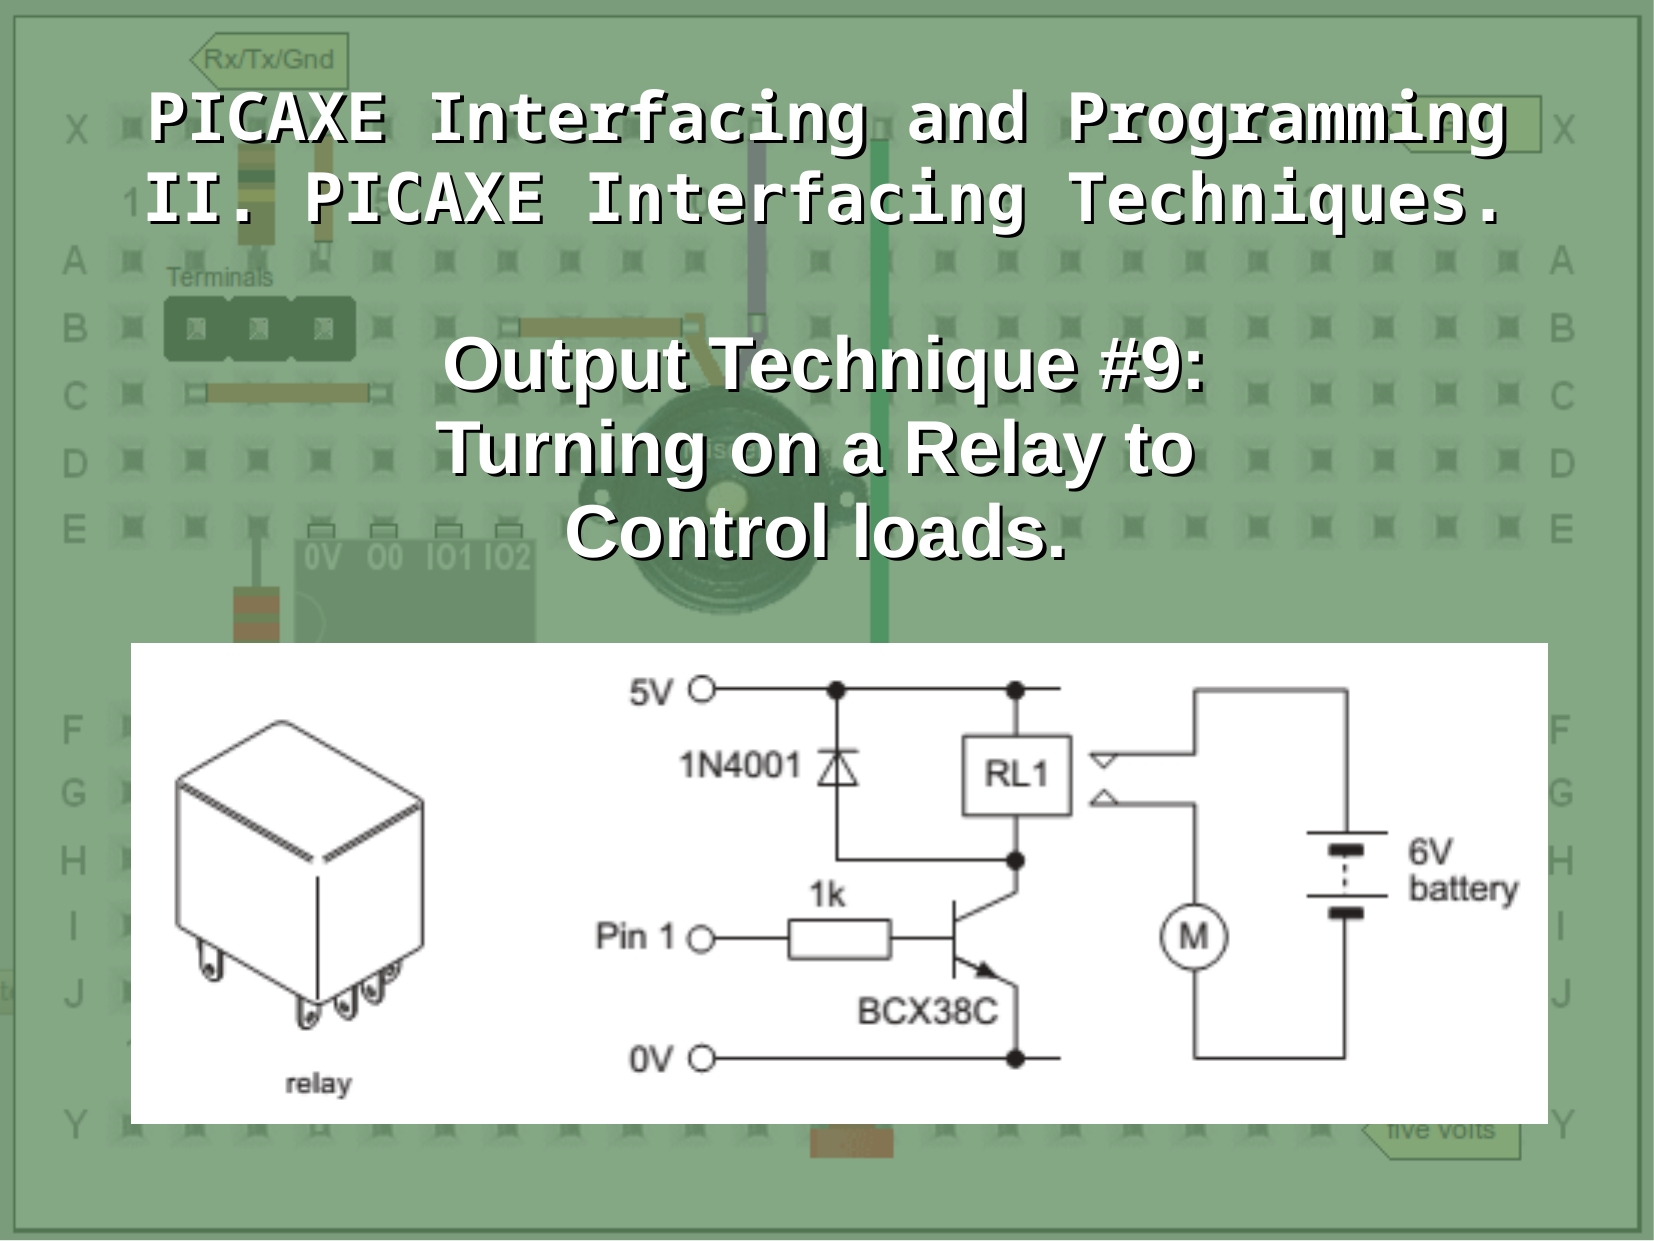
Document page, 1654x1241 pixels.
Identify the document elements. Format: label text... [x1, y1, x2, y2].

text_box [71, 382, 1561, 1102]
subtitle Output Technique #9: Turning on a Relay to Control loads. [71, 321, 1561, 382]
picture [0, 0, 1654, 1241]
title PICAXE Interfacing and Programming II. PICAXE Interfacing Techniques. [82, 37, 1571, 269]
subtitle Output Technique #9: Turning on a Relay to Control loads. [71, 1102, 1561, 1162]
